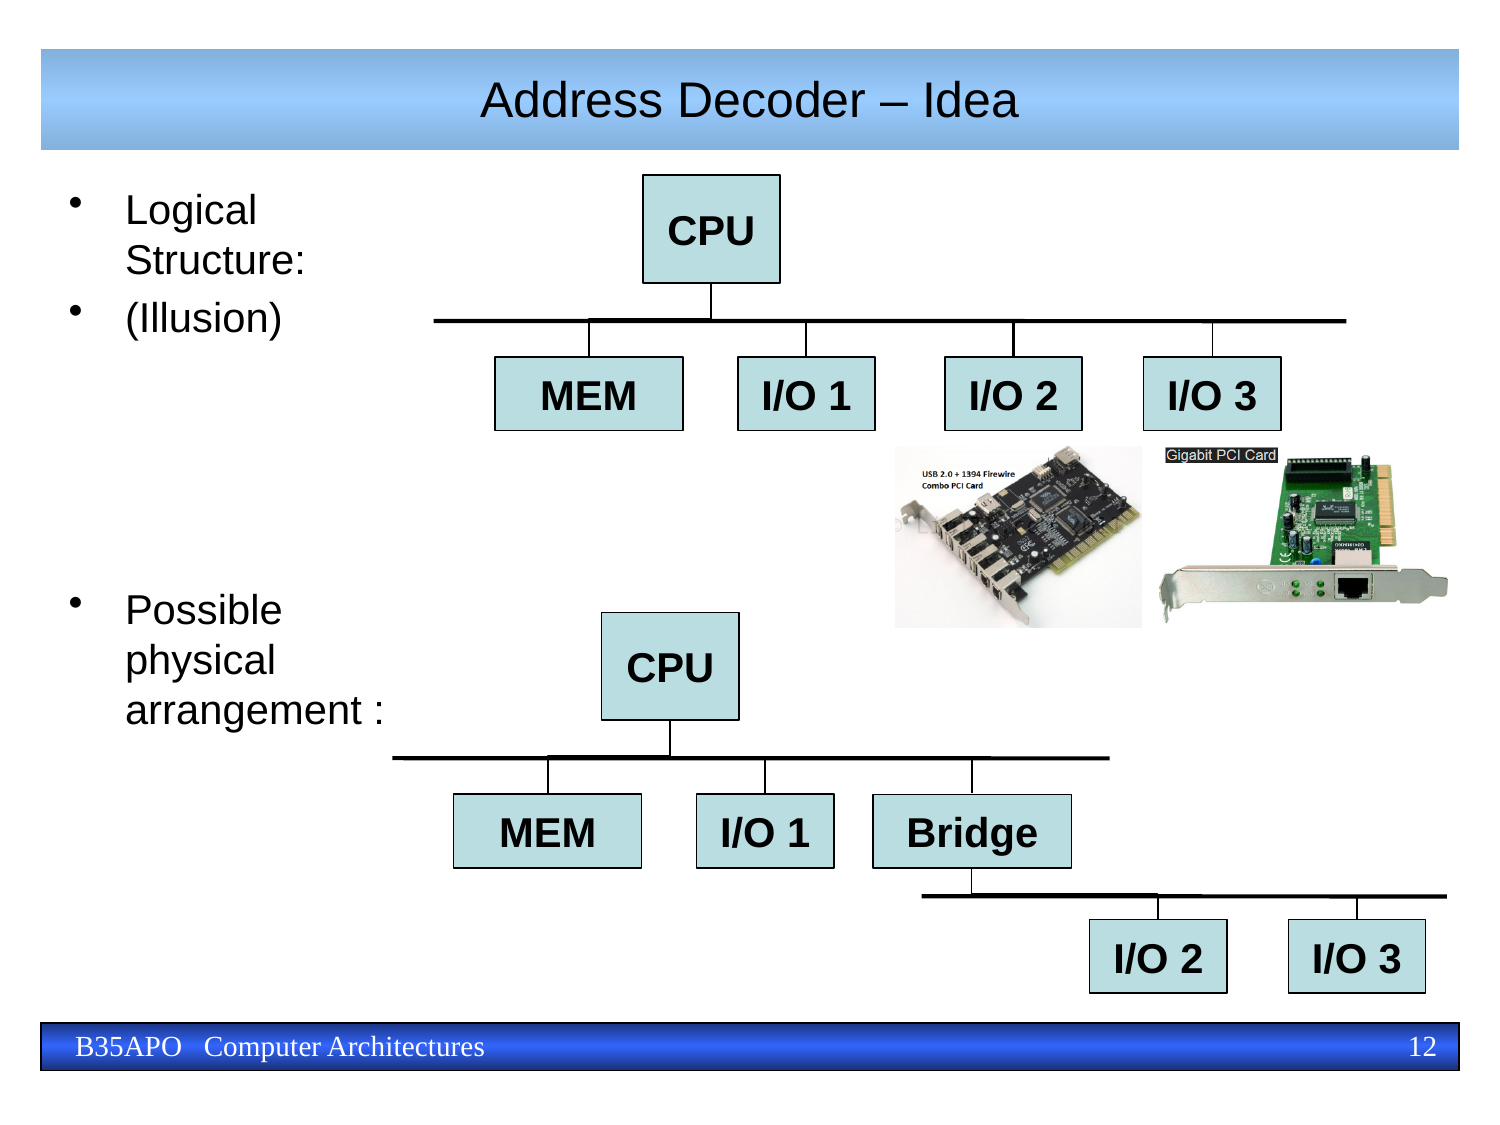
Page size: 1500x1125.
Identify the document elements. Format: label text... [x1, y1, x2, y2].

text_box I/O 1 [737, 356, 876, 431]
picture [895, 446, 1142, 628]
text_box MEM [494, 356, 683, 431]
text_box I/O 2 [1089, 919, 1227, 994]
text_box CPU [642, 175, 781, 283]
text_box Bridge [873, 794, 1072, 869]
text_box I/O 2 [944, 356, 1083, 431]
title Address Decoder – Idea [41, 49, 1459, 150]
picture [1159, 443, 1448, 628]
text_box I/O 3 [1143, 356, 1281, 431]
text_box MEM [453, 793, 642, 868]
text_box Logical Structure: (Illusion) Possible physical arrangement : [53, 175, 1424, 1000]
text_box I/O 1 [696, 793, 834, 868]
text_box CPU [601, 612, 739, 721]
text_box I/O 3 [1288, 919, 1426, 994]
